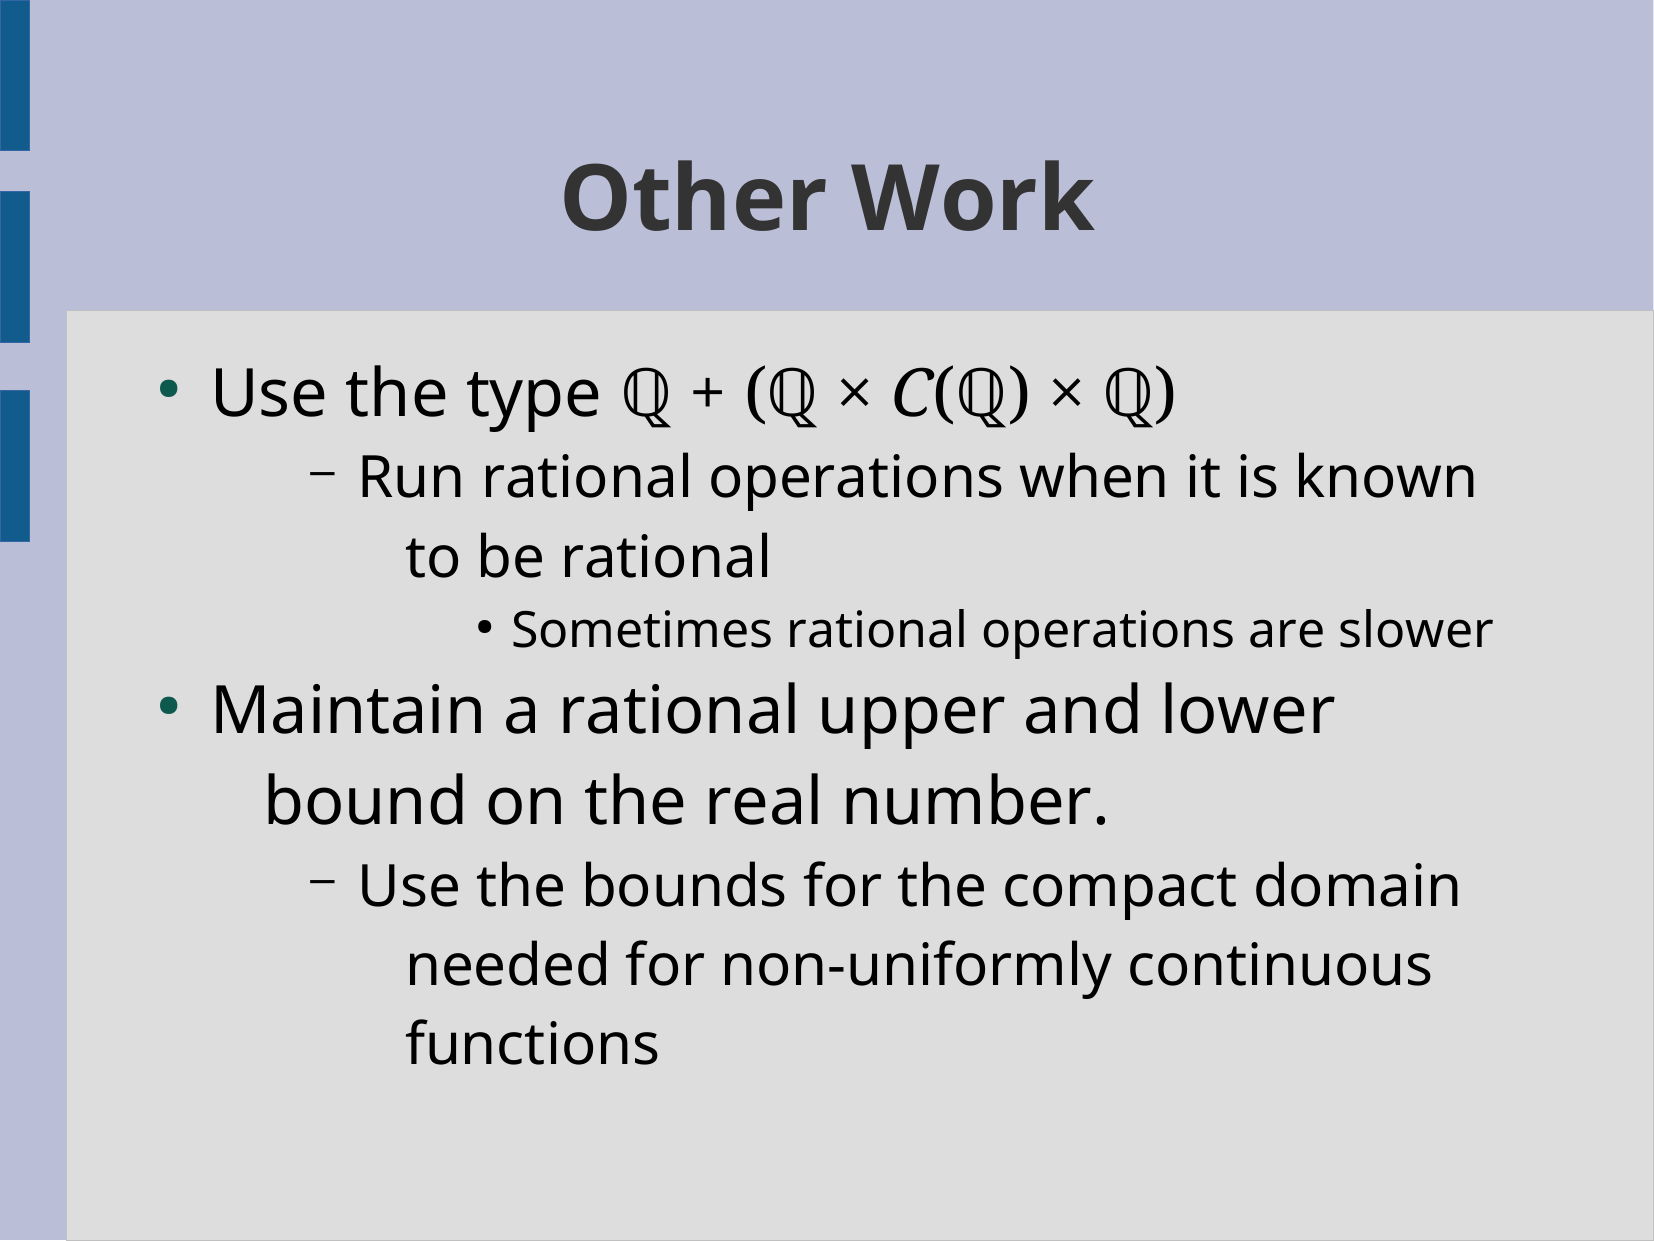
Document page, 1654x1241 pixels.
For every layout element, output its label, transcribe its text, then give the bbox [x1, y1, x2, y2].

list Use the type ℚ + (ℚ × C(ℚ) × ℚ) Run rational operations when it is known to be rational Sometimes rational operations are slower Maintain a rational upper and lower bound on the real number. Use the bounds for the compact domain needed for non-uniformly continuous functions [121, 344, 1534, 1127]
title Other Work [121, 91, 1534, 299]
